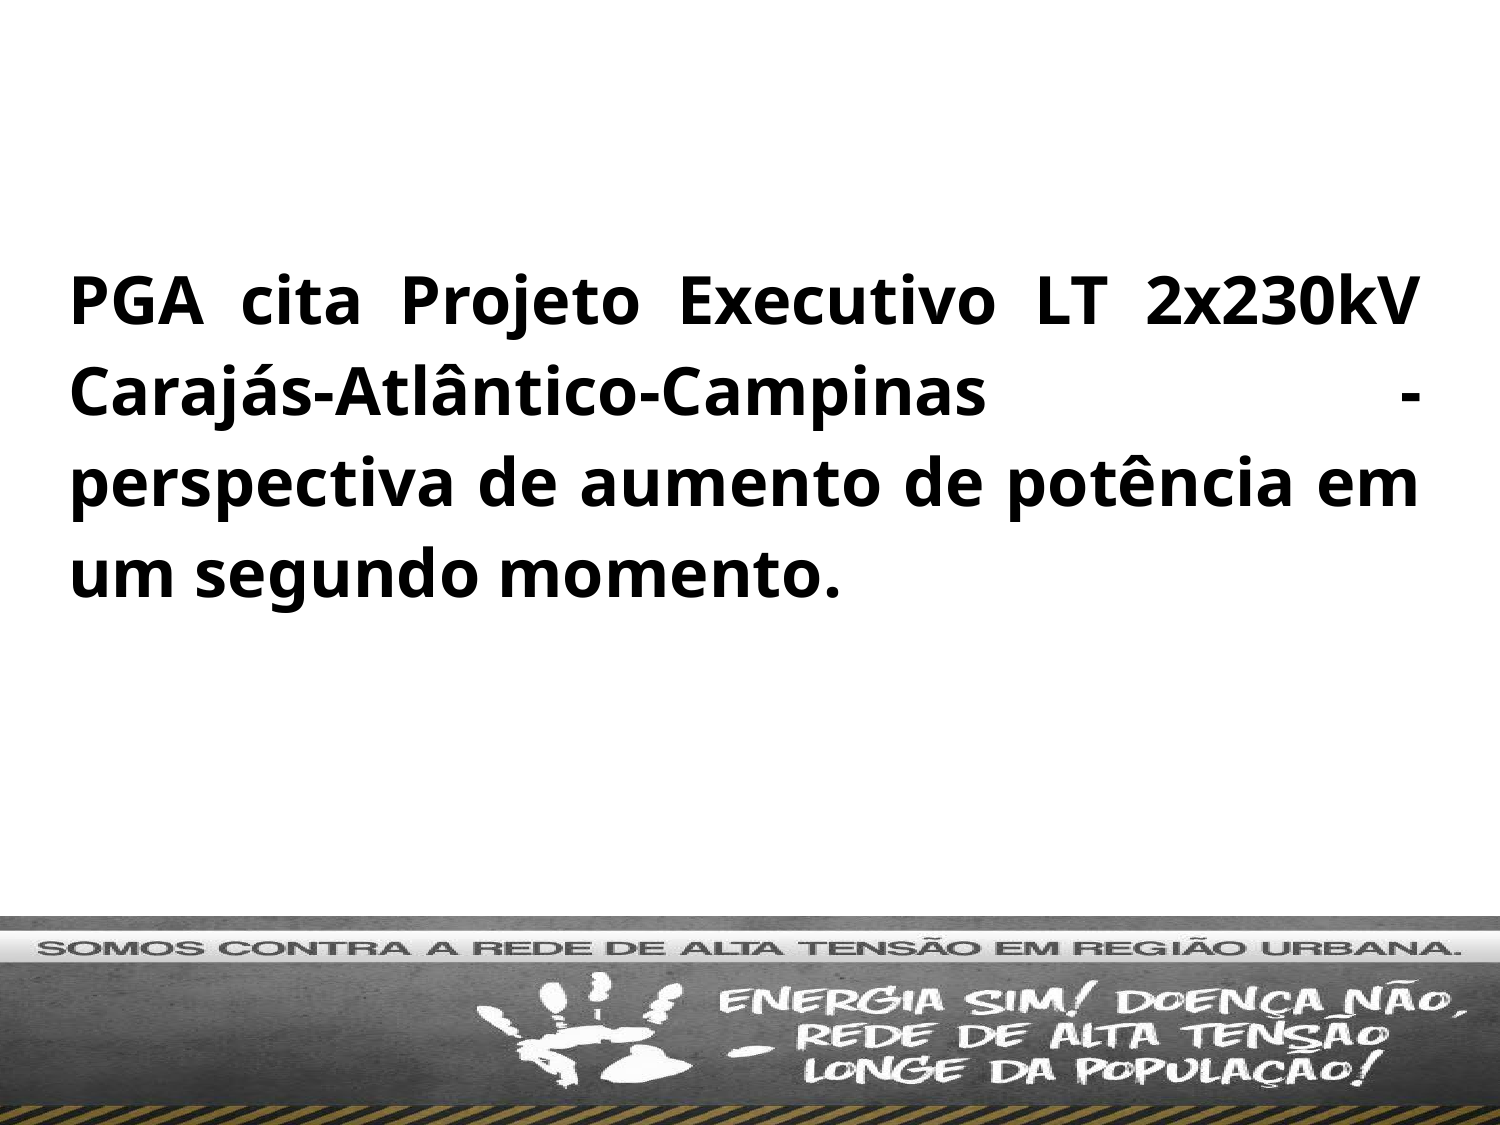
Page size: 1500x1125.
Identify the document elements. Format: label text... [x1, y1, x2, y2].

picture [0, 916, 1500, 1125]
text_box PGA cita Projeto Executivo LT 2x230kV Carajás-Atlântico-Campinas - perspectiva de aumento de potência em um segundo momento. [53, 238, 1447, 625]
